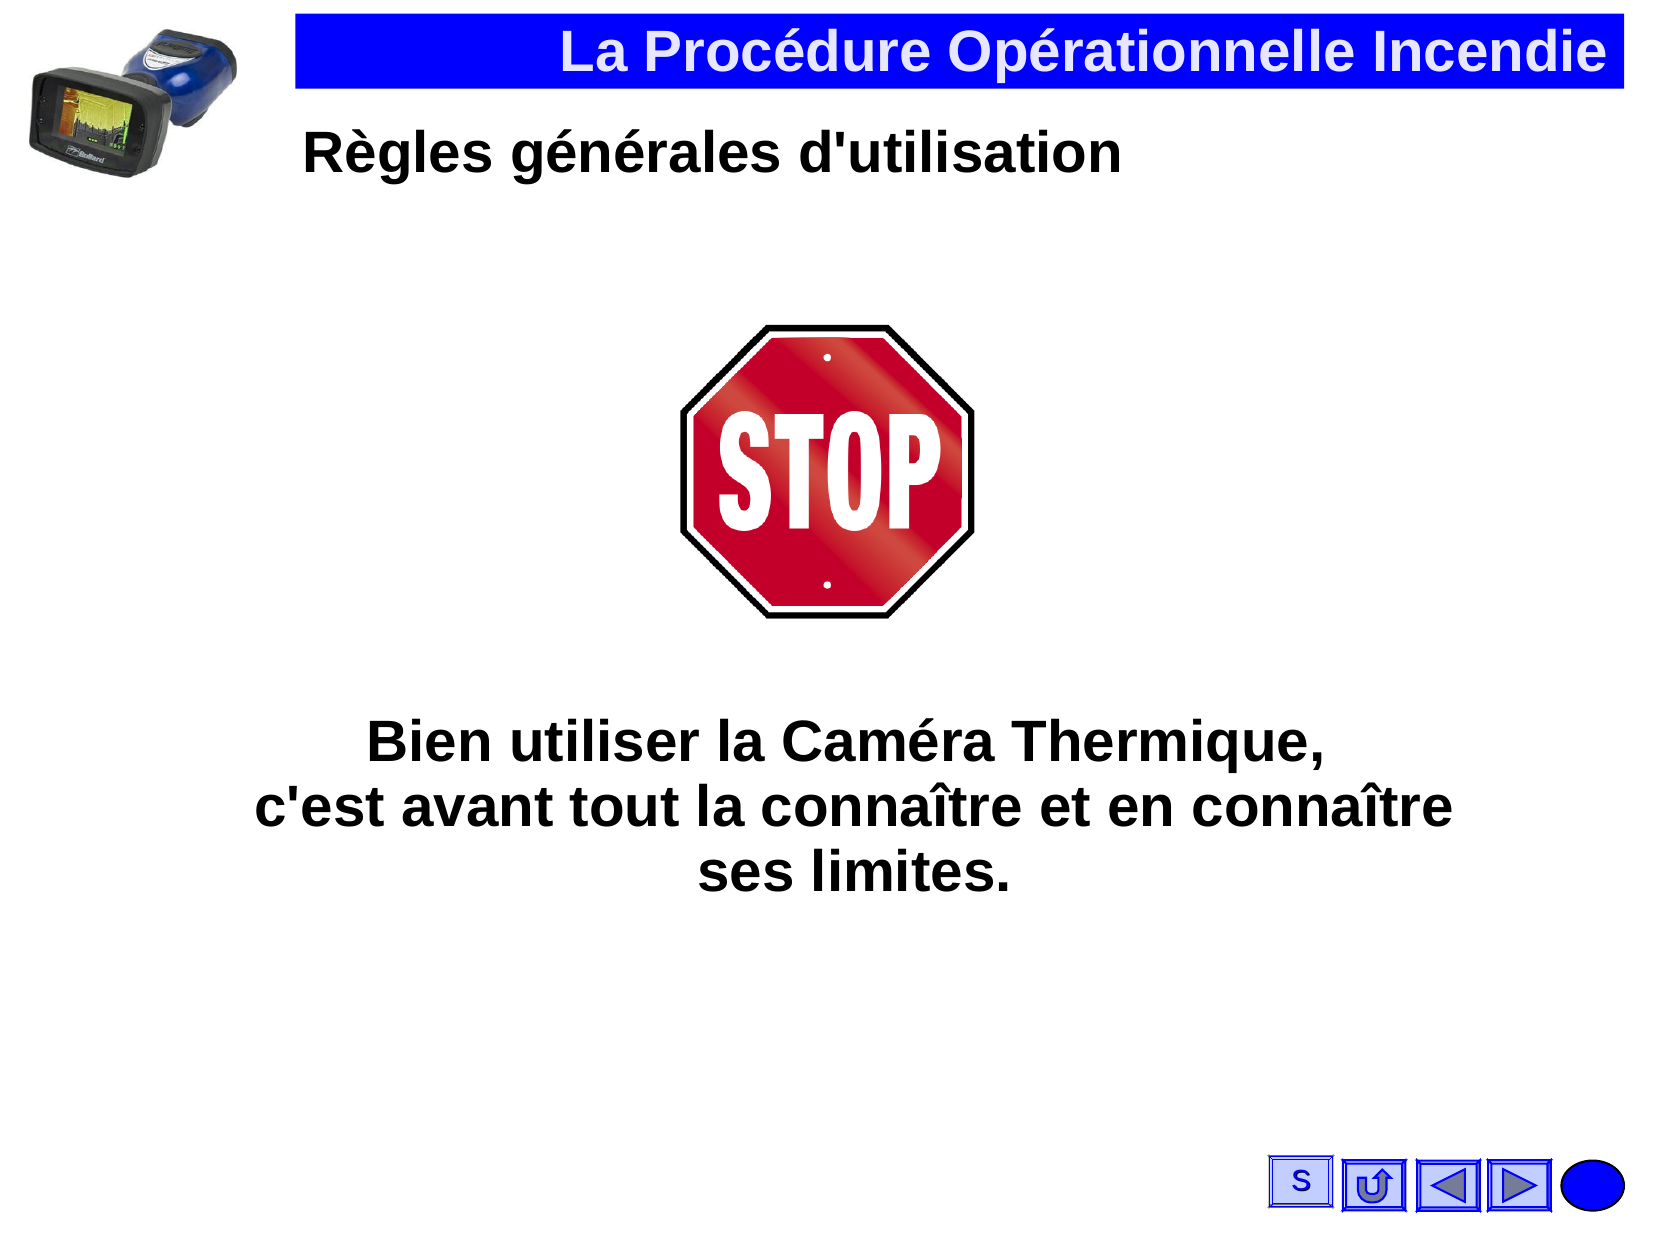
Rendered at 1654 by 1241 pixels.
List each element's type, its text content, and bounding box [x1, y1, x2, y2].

text_box Bien utiliser la Caméra Thermique, c'est avant tout la connaître et en connaître ses limites. [206, 701, 1503, 916]
picture [29, 29, 237, 178]
picture [679, 324, 975, 619]
text_box La Procédure Opérationnelle Incendie [295, 13, 1625, 89]
text_box Règles générales d'utilisation [287, 112, 1139, 193]
text_box [1561, 1160, 1625, 1211]
